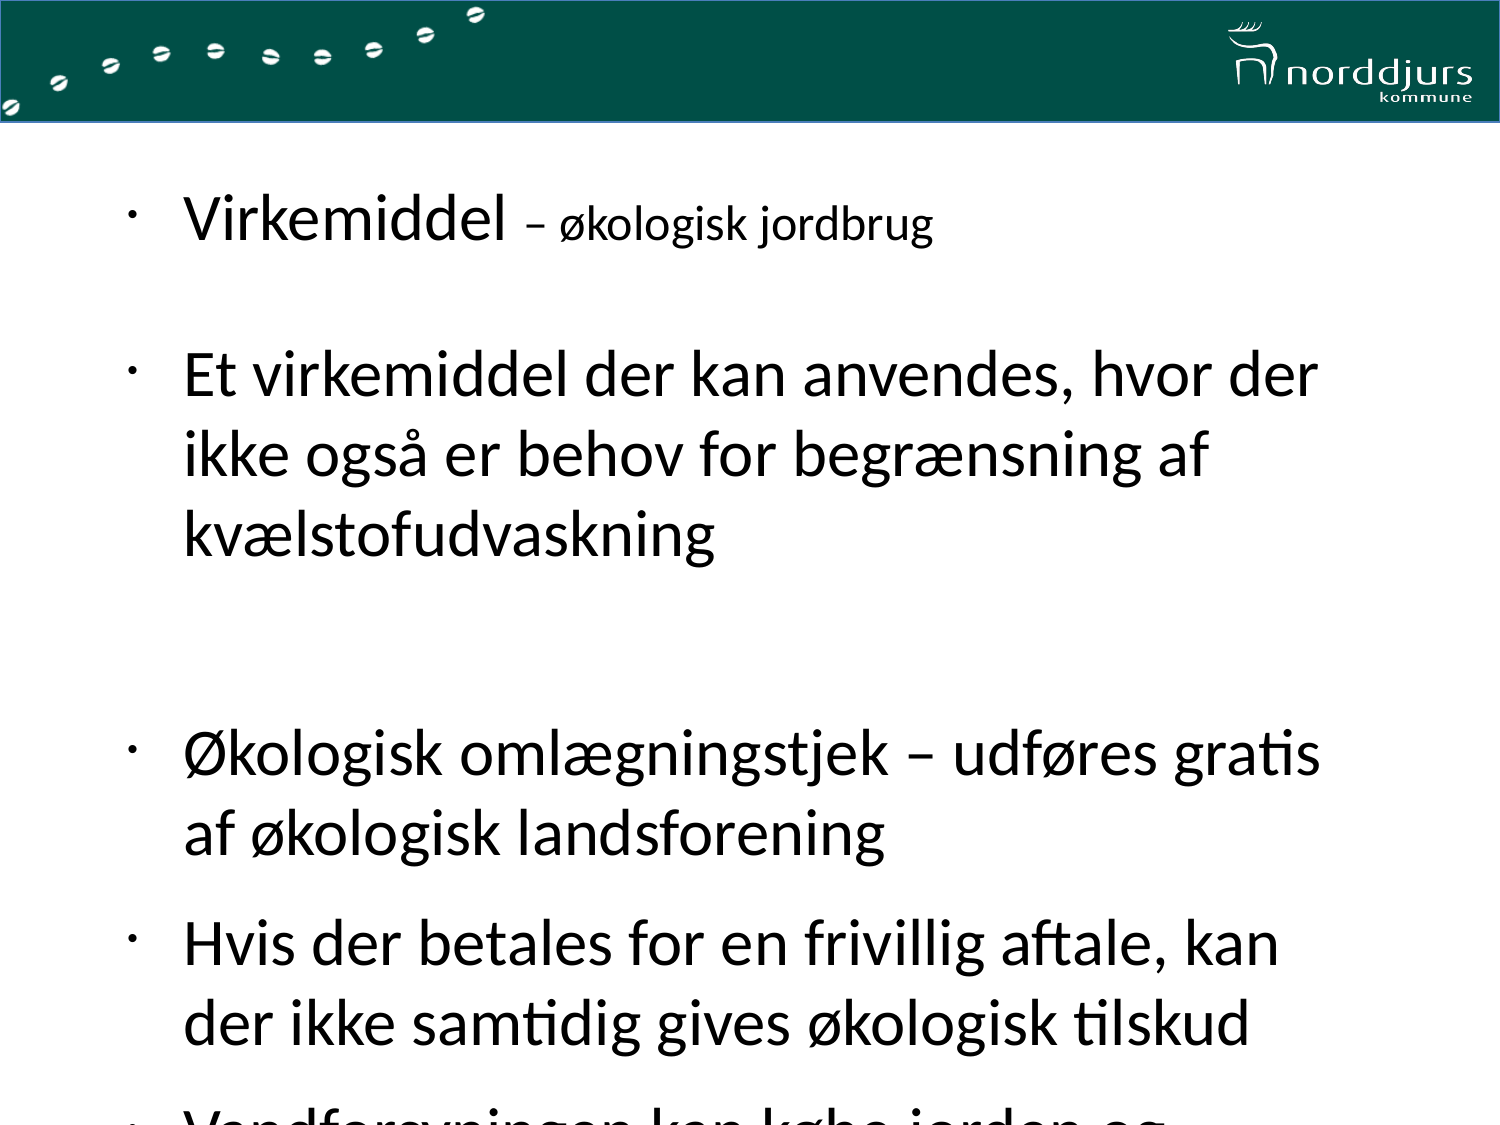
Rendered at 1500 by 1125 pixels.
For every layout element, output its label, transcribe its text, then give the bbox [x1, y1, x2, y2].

picture [1228, 22, 1472, 102]
picture [296, 0, 528, 111]
list Et virkemiddel der kan anvendes, hvor der ikke også er behov for begrænsning af kvælstofudvaskning Økologisk omlægningstjek – udføres gratis af økologisk landsforening Hvis der betales for en frivillig aftale, kan der ikke samtidig gives økologisk tilskud Vandforsyningen kan købe jorden og bortforpagte til økolog uden modregning af økologisk tilskud [112, 322, 1388, 1048]
list Virkemiddel – økologisk jordbrug [112, 166, 1388, 263]
